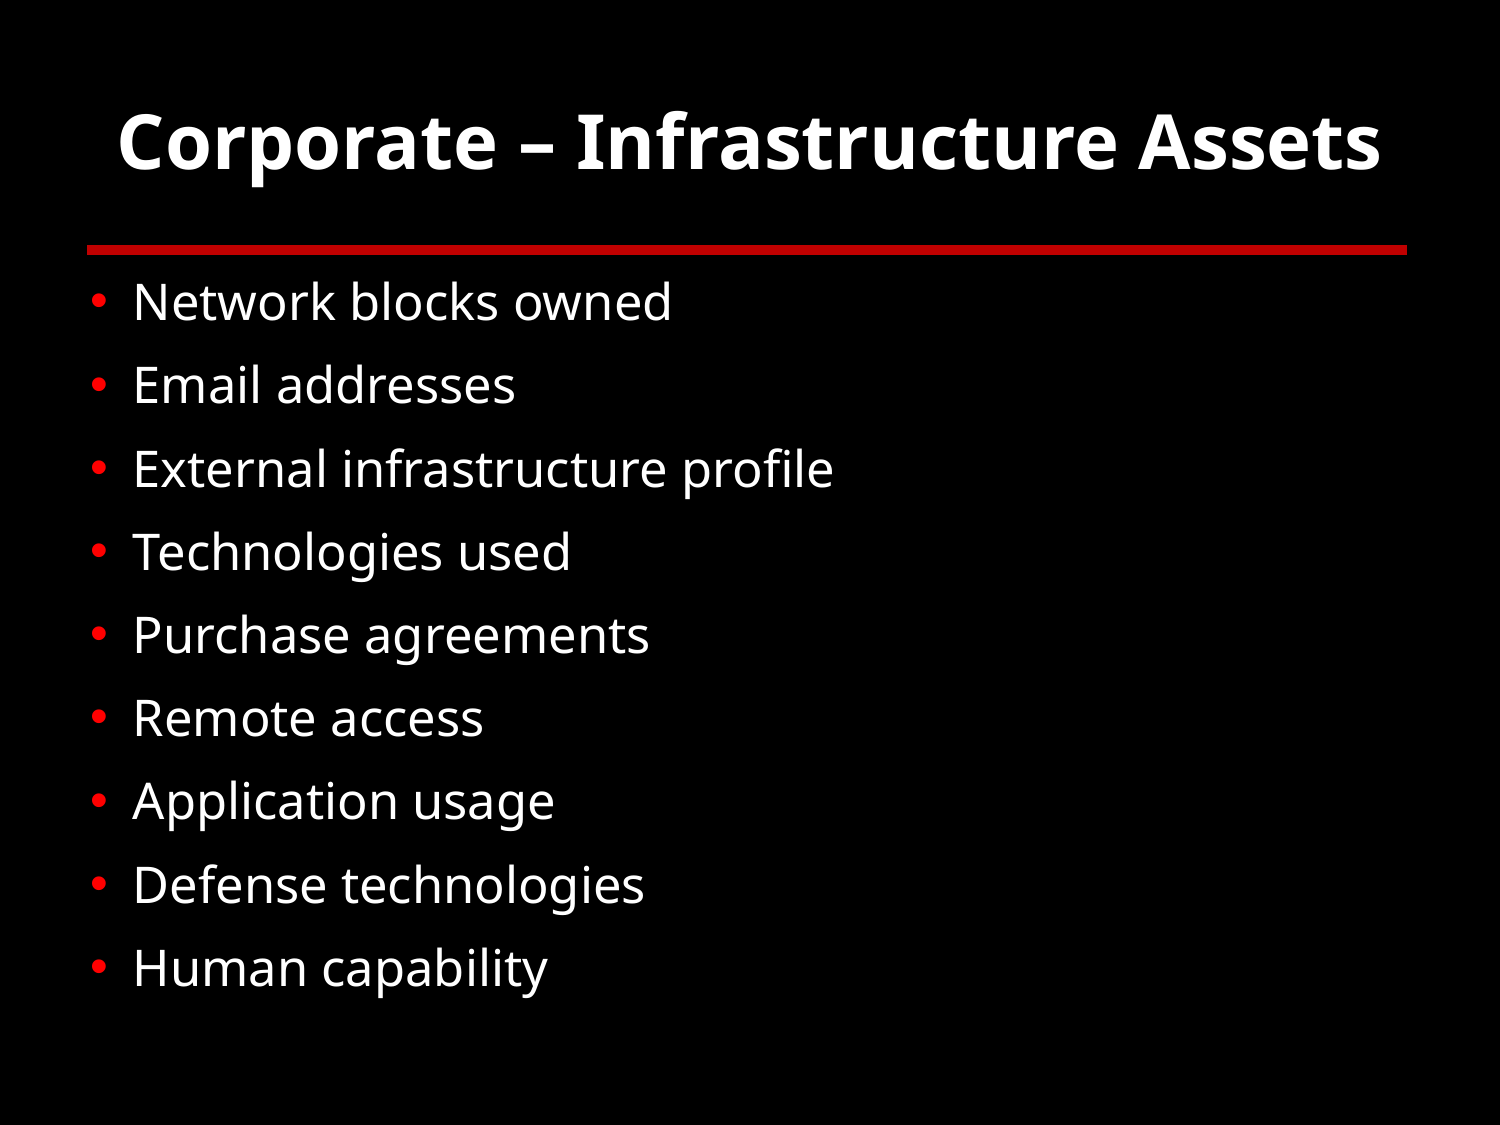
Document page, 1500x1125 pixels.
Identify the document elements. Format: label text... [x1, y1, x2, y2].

title Corporate – Infrastructure Assets [75, 45, 1425, 233]
list Network blocks owned Email addresses External infrastructure profile Technologies used Purchase agreements Remote access Application usage Defense technologies Human capability [75, 262, 1425, 1005]
